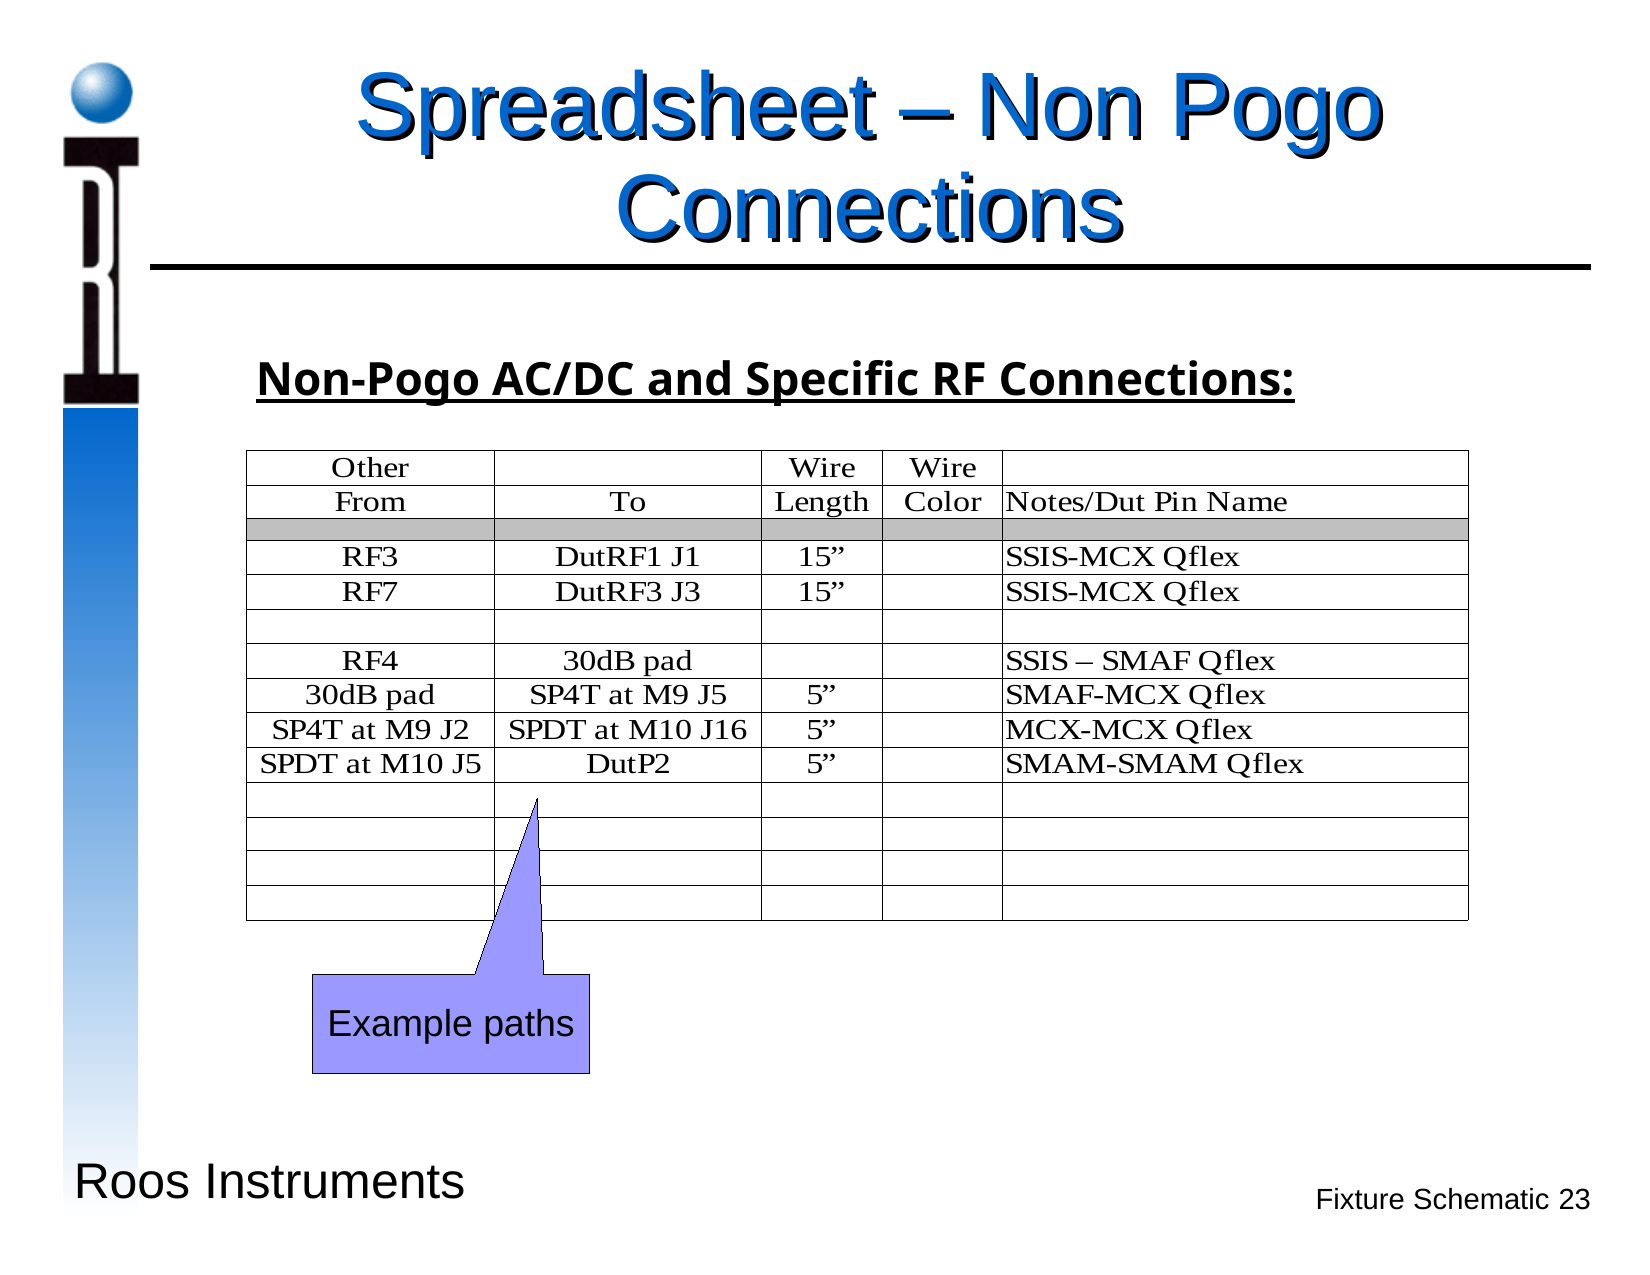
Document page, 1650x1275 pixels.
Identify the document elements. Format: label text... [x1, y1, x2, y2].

text_box Example paths [312, 798, 590, 1074]
picture [59, 59, 144, 411]
text_box Non-Pogo AC/DC and Specific RF Connections: [241, 339, 1348, 407]
title Spreadsheet – Non Pogo Connections [147, 53, 1591, 259]
chart [245, 449, 1471, 925]
